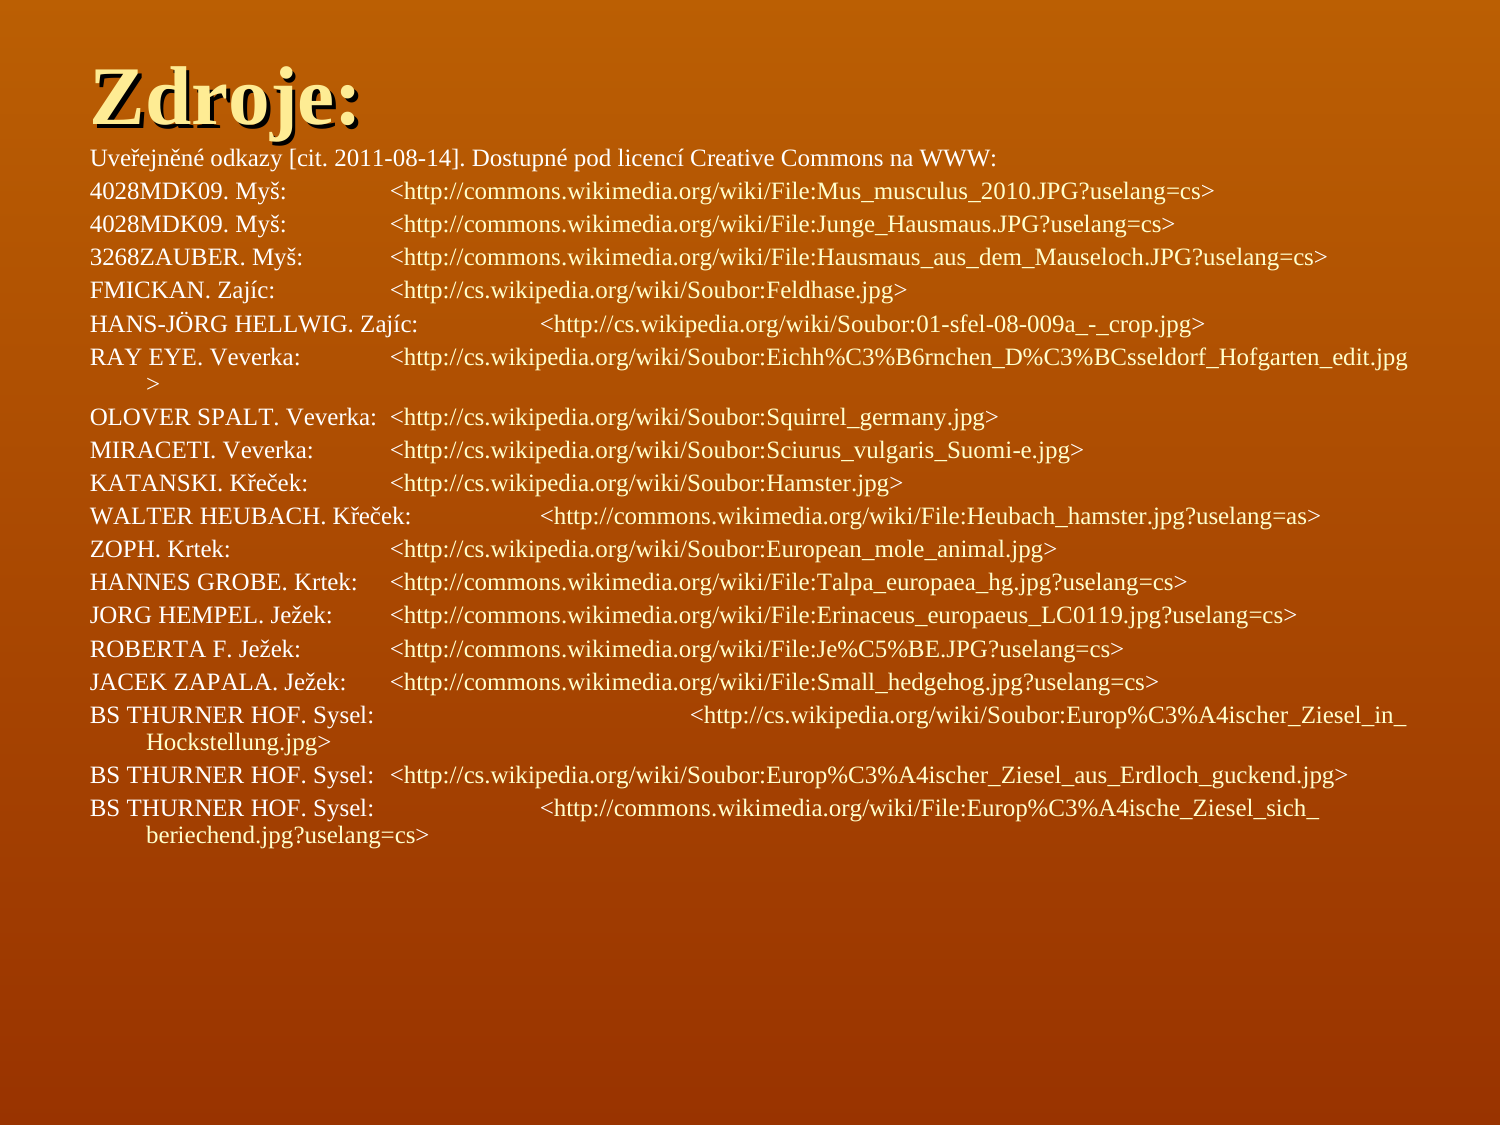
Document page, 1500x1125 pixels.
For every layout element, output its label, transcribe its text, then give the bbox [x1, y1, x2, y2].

list Uveřejněné odkazy [cit. 2011-08-14]. Dostupné pod licencí Creative Commons na WWW: 4028MDK09. Myš: <http://commons.wikimedia.org/wiki/File:Mus_musculus_2010.JPG?uselang=cs> 4028MDK09. Myš: <http://commons.wikimedia.org/wiki/File:Junge_Hausmaus.JPG?uselang=cs> 3268ZAUBER. Myš: <http://commons.wikimedia.org/wiki/File:Hausmaus_aus_dem_Mauseloch.JPG?uselang=cs> FMICKAN. Zajíc: <http://cs.wikipedia.org/wiki/Soubor:Feldhase.jpg> HANS-JÖRG HELLWIG. Zajíc: <http://cs.wikipedia.org/wiki/Soubor:01-sfel-08-009a_-_crop.jpg> RAY EYE. Veverka: <http://cs.wikipedia.org/wiki/Soubor:Eichh%C3%B6rnchen_D%C3%BCsseldorf_Hofgarten_edit.jpg> OLOVER SPALT. Veverka: <http://cs.wikipedia.org/wiki/Soubor:Squirrel_germany.jpg> MIRACETI. Veverka: <http://cs.wikipedia.org/wiki/Soubor:Sciurus_vulgaris_Suomi-e.jpg> KATANSKI. Křeček: <http://cs.wikipedia.org/wiki/Soubor:Hamster.jpg> WALTER HEUBACH. Křeček: <http://commons.wikimedia.org/wiki/File:Heubach_hamster.jpg?uselang=as> ZOPH. Krtek: <http://cs.wikipedia.org/wiki/Soubor:European_mole_animal.jpg> HANNES GROBE. Krtek: <http://commons.wikimedia.org/wiki/File:Talpa_europaea_hg.jpg?uselang=cs> JORG HEMPEL. Ježek: <http://commons.wikimedia.org/wiki/File:Erinaceus_europaeus_LC0119.jpg?uselang=cs> ROBERTA F. Ježek: <http://commons.wikimedia.org/wiki/File:Je%C5%BE.JPG?uselang=cs> JACEK ZAPALA. Ježek: <http://commons.wikimedia.org/wiki/File:Small_hedgehog.jpg?uselang=cs> BS THURNER HOF. Sysel: <http://cs.wikipedia.org/wiki/Soubor:Europ%C3%A4ischer_Ziesel_in_Hockstellung.jpg> BS THURNER HOF. Sysel: <http://cs.wikipedia.org/wiki/Soubor:Europ%C3%A4ischer_Ziesel_aus_Erdloch_guckend.jpg> BS THURNER HOF. Sysel: <http://commons.wikimedia.org/wiki/File:Europ%C3%A4ische_Ziesel_sich_beriechend.jpg?uselang=cs> [75, 137, 1426, 1071]
title Zdroje: [75, 33, 431, 137]
